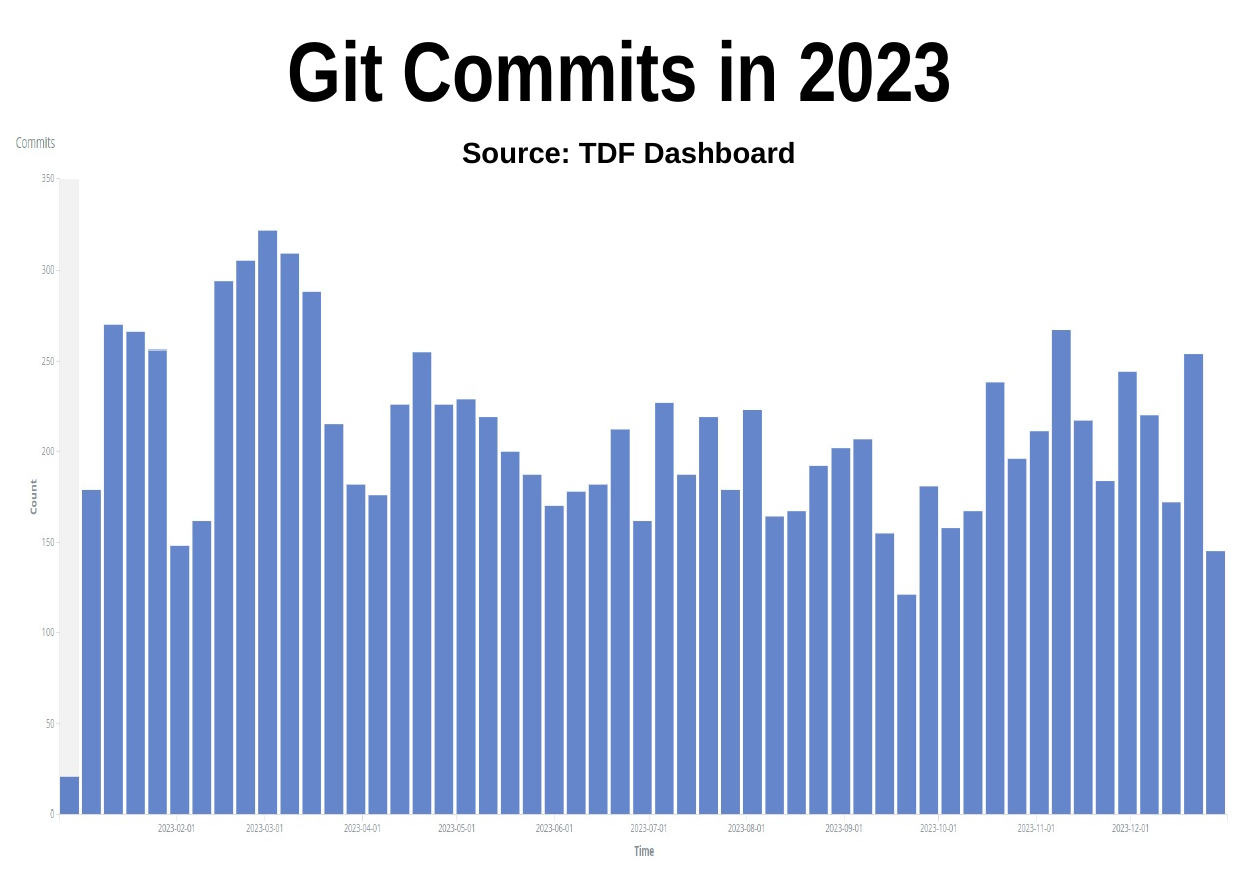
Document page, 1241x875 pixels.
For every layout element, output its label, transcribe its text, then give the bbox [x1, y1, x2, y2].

text_box Source: TDF Dashboard [447, 130, 812, 184]
title Git Commits in 2023 [11, 12, 1229, 131]
picture [11, 131, 1229, 863]
